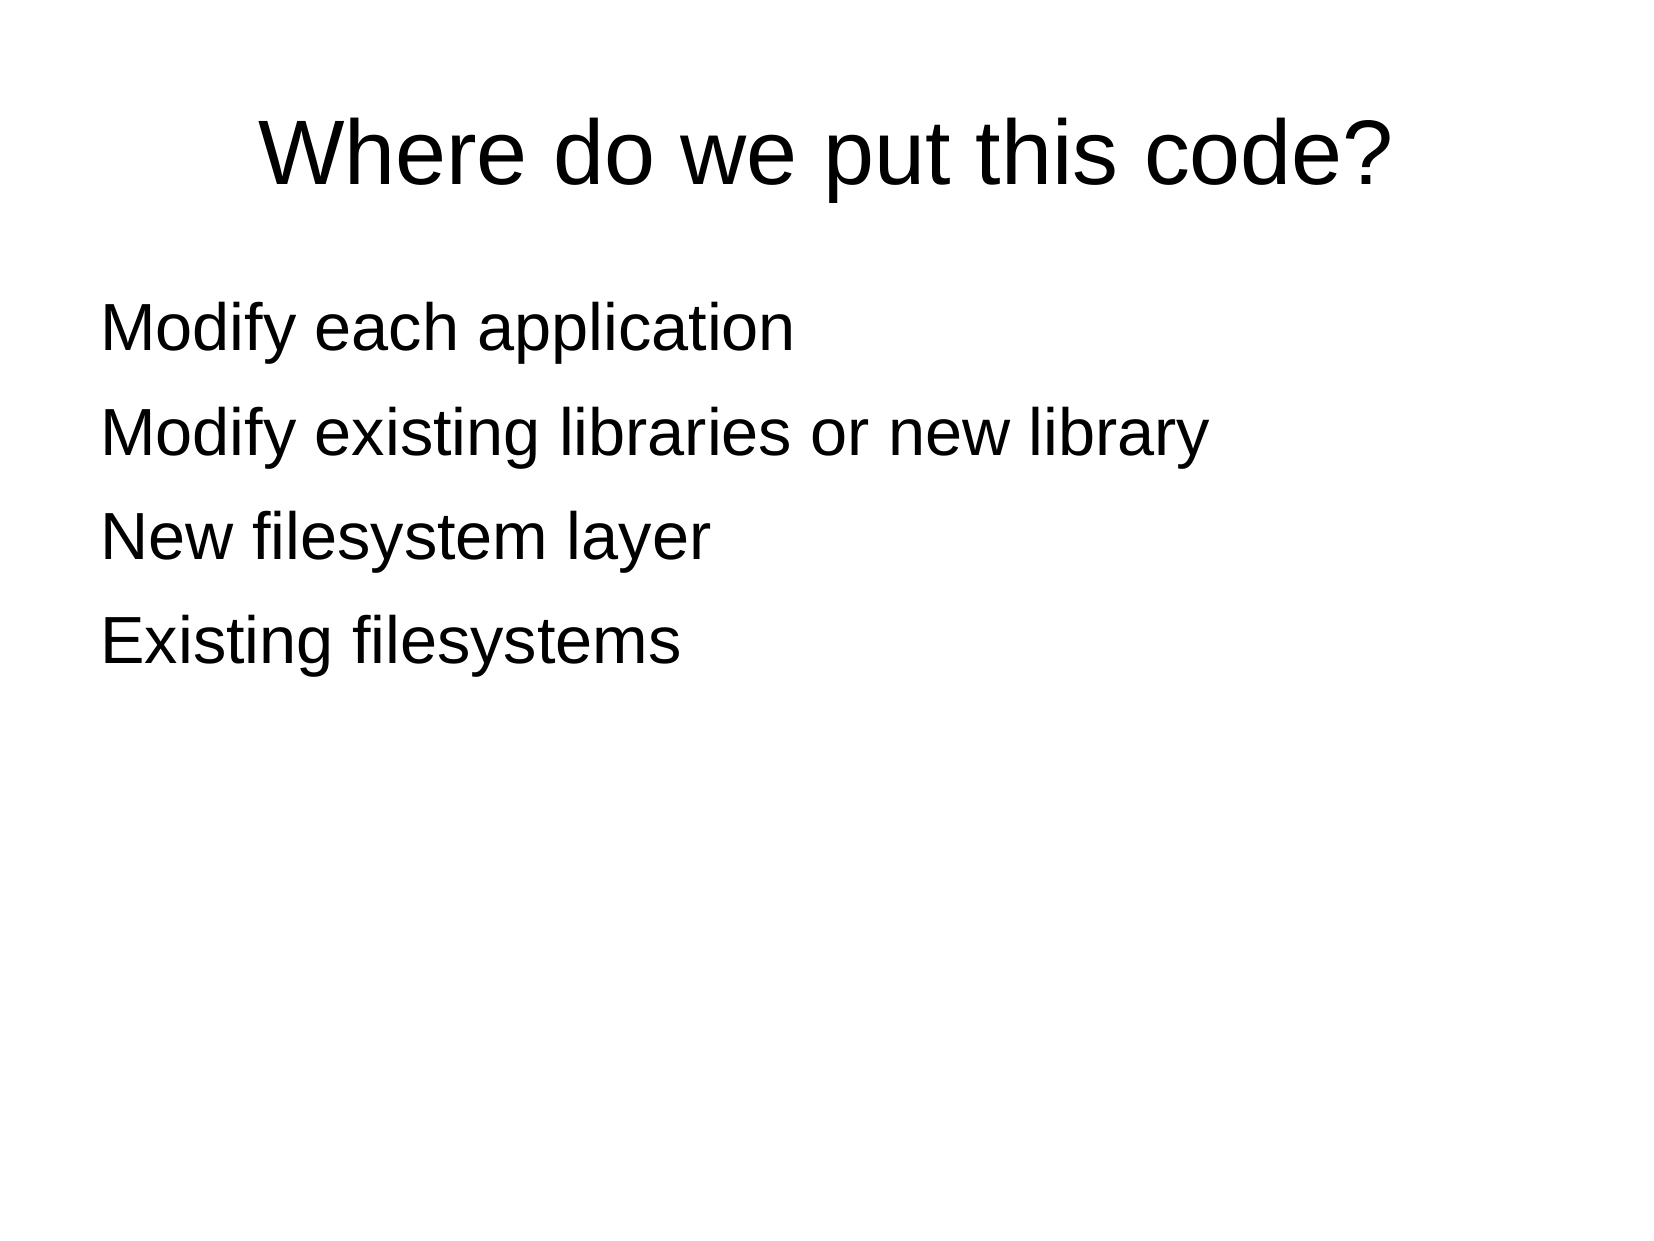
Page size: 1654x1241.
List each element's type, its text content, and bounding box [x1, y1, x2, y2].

title Where do we put this code? [82, 56, 1571, 250]
list Modify each application Modify existing libraries or new library New filesystem layer Existing filesystems [82, 290, 1571, 1094]
